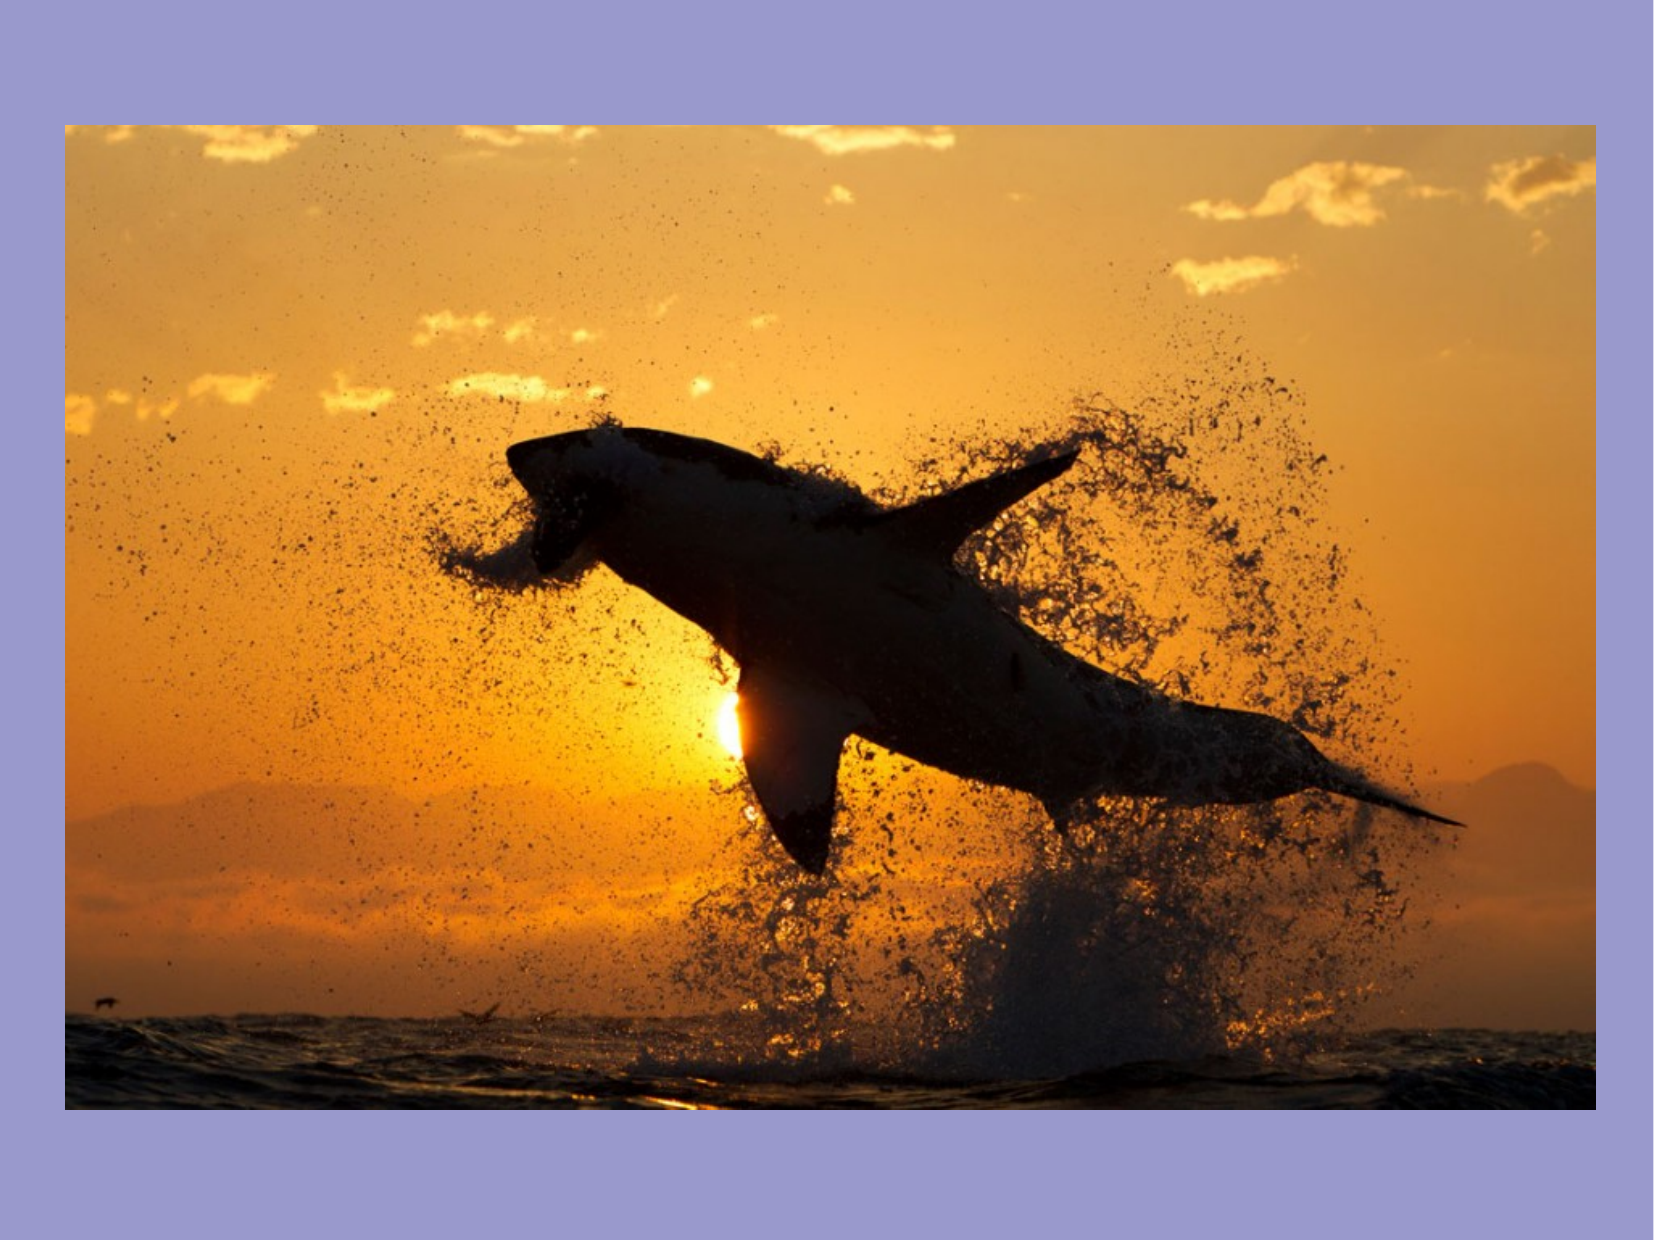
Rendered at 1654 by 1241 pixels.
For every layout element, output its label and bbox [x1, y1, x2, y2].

picture [65, 125, 1596, 1110]
